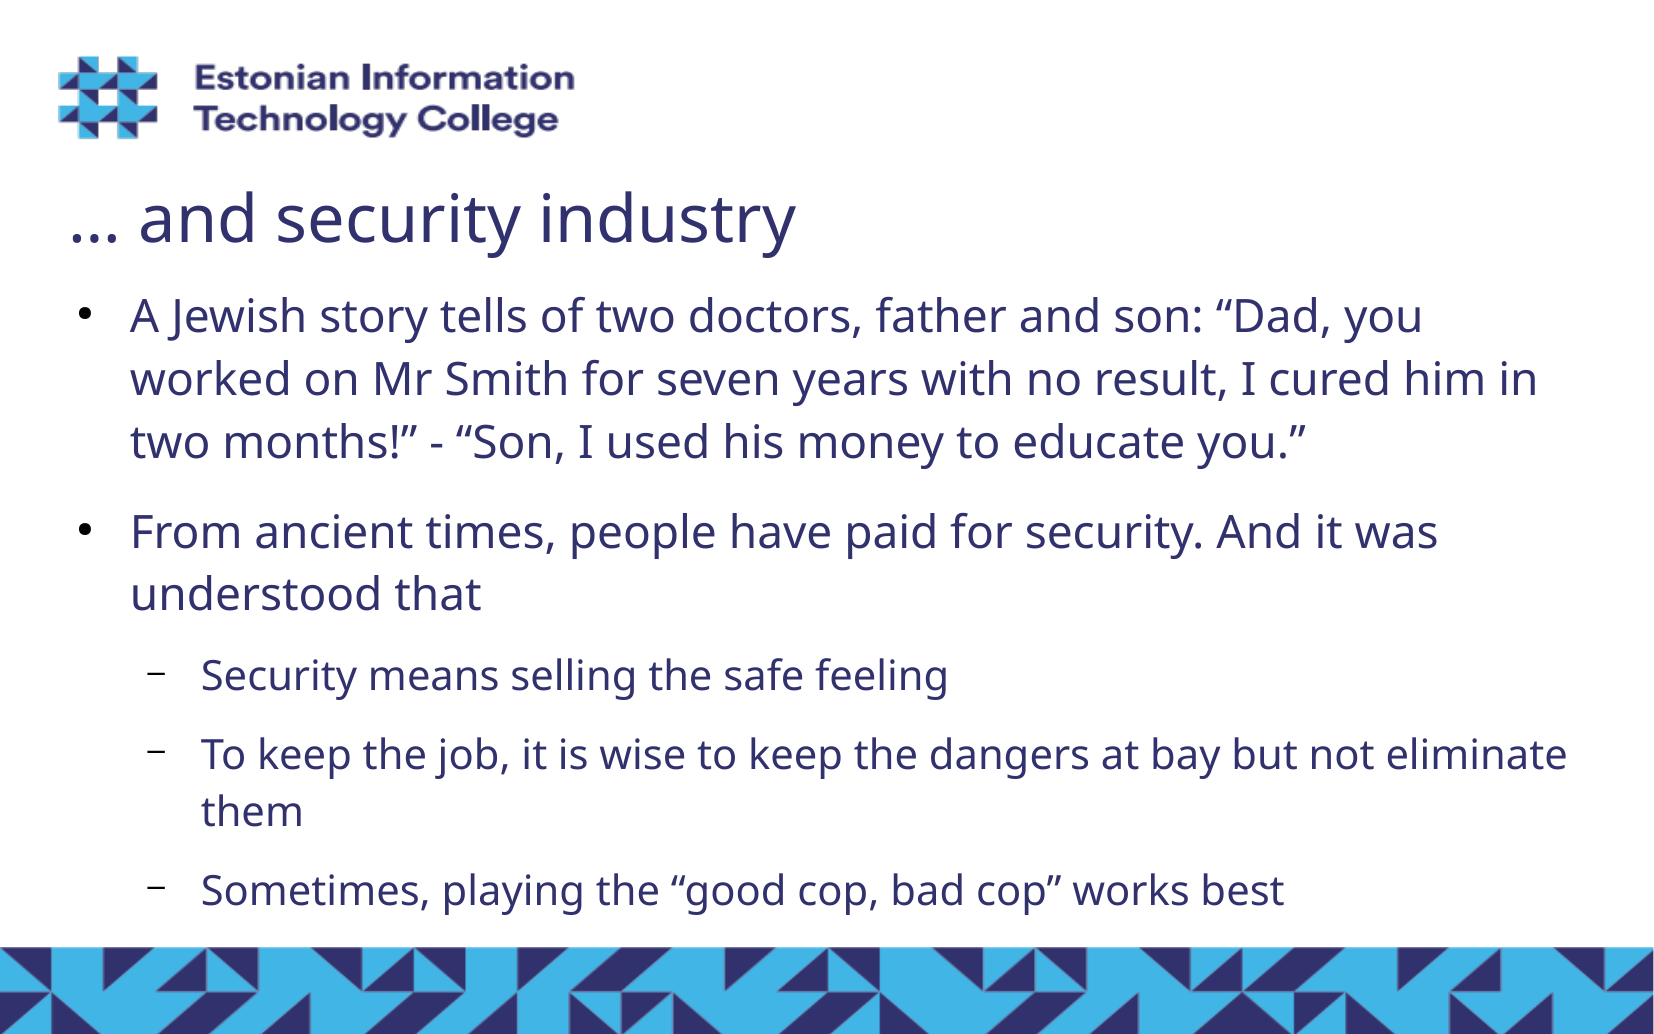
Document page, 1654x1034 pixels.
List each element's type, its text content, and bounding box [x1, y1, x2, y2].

title … and security industry [68, 147, 1536, 283]
list A Jewish story tells of two doctors, father and son: “Dad, you worked on Mr Smith for seven years with no result, I cured him in two months!” - “Son, I used his money to educate you.” From ancient times, people have paid for security. And it was understood that Security means selling the safe feeling To keep the job, it is wise to keep the dangers at bay but not eliminate them Sometimes, playing the “good cop, bad cop” works best [59, 283, 1595, 936]
